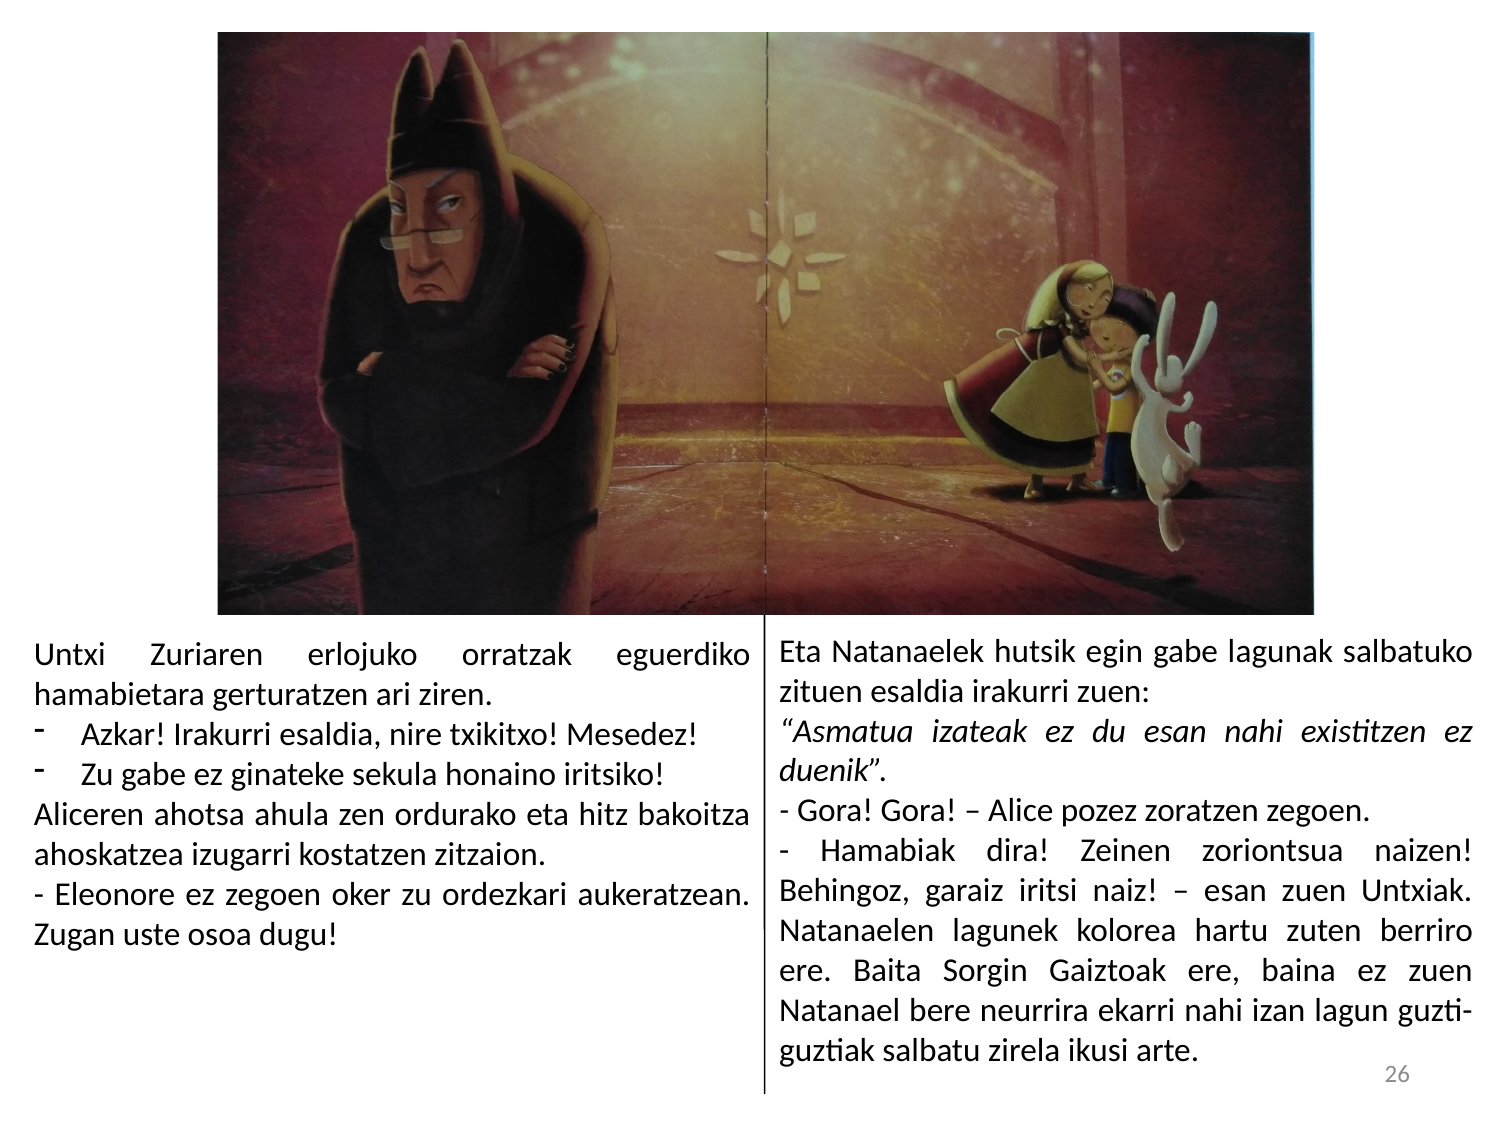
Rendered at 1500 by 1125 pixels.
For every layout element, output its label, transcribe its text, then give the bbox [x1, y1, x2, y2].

picture [217, 32, 1315, 615]
text_box Eta Natanaelek hutsik egin gabe lagunak salbatuko zituen esaldia irakurri zuen: “Asmatua izateak ez du esan nahi existitzen ez duenik”. - Gora! Gora! – Alice pozez zoratzen zegoen. - Hamabiak dira! Zeinen zoriontsua naizen! Behingoz, garaiz iritsi naiz! – esan zuen Untxiak. Natanaelen lagunek kolorea hartu zuten berriro ere. Baita Sorgin Gaiztoak ere, baina ez zuen Natanael bere neurrira ekarri nahi izan lagun guzti-guztiak salbatu zirela ikusi arte. [764, 621, 1489, 1076]
text_box Untxi Zuriaren erlojuko orratzak eguerdiko hamabietara gerturatzen ari ziren. Azkar! Irakurri esaldia, nire txikitxo! Mesedez! Zu gabe ez ginateke sekula honaino iritsiko! Aliceren ahotsa ahula zen ordurako eta hitz bakoitza ahoskatzea izugarri kostatzen zitzaion. - Eleonore ez zegoen oker zu ordezkari aukeratzean. Zugan uste osoa dugu! [19, 625, 764, 960]
slide_number <numéro> [1074, 1076, 1425, 1103]
